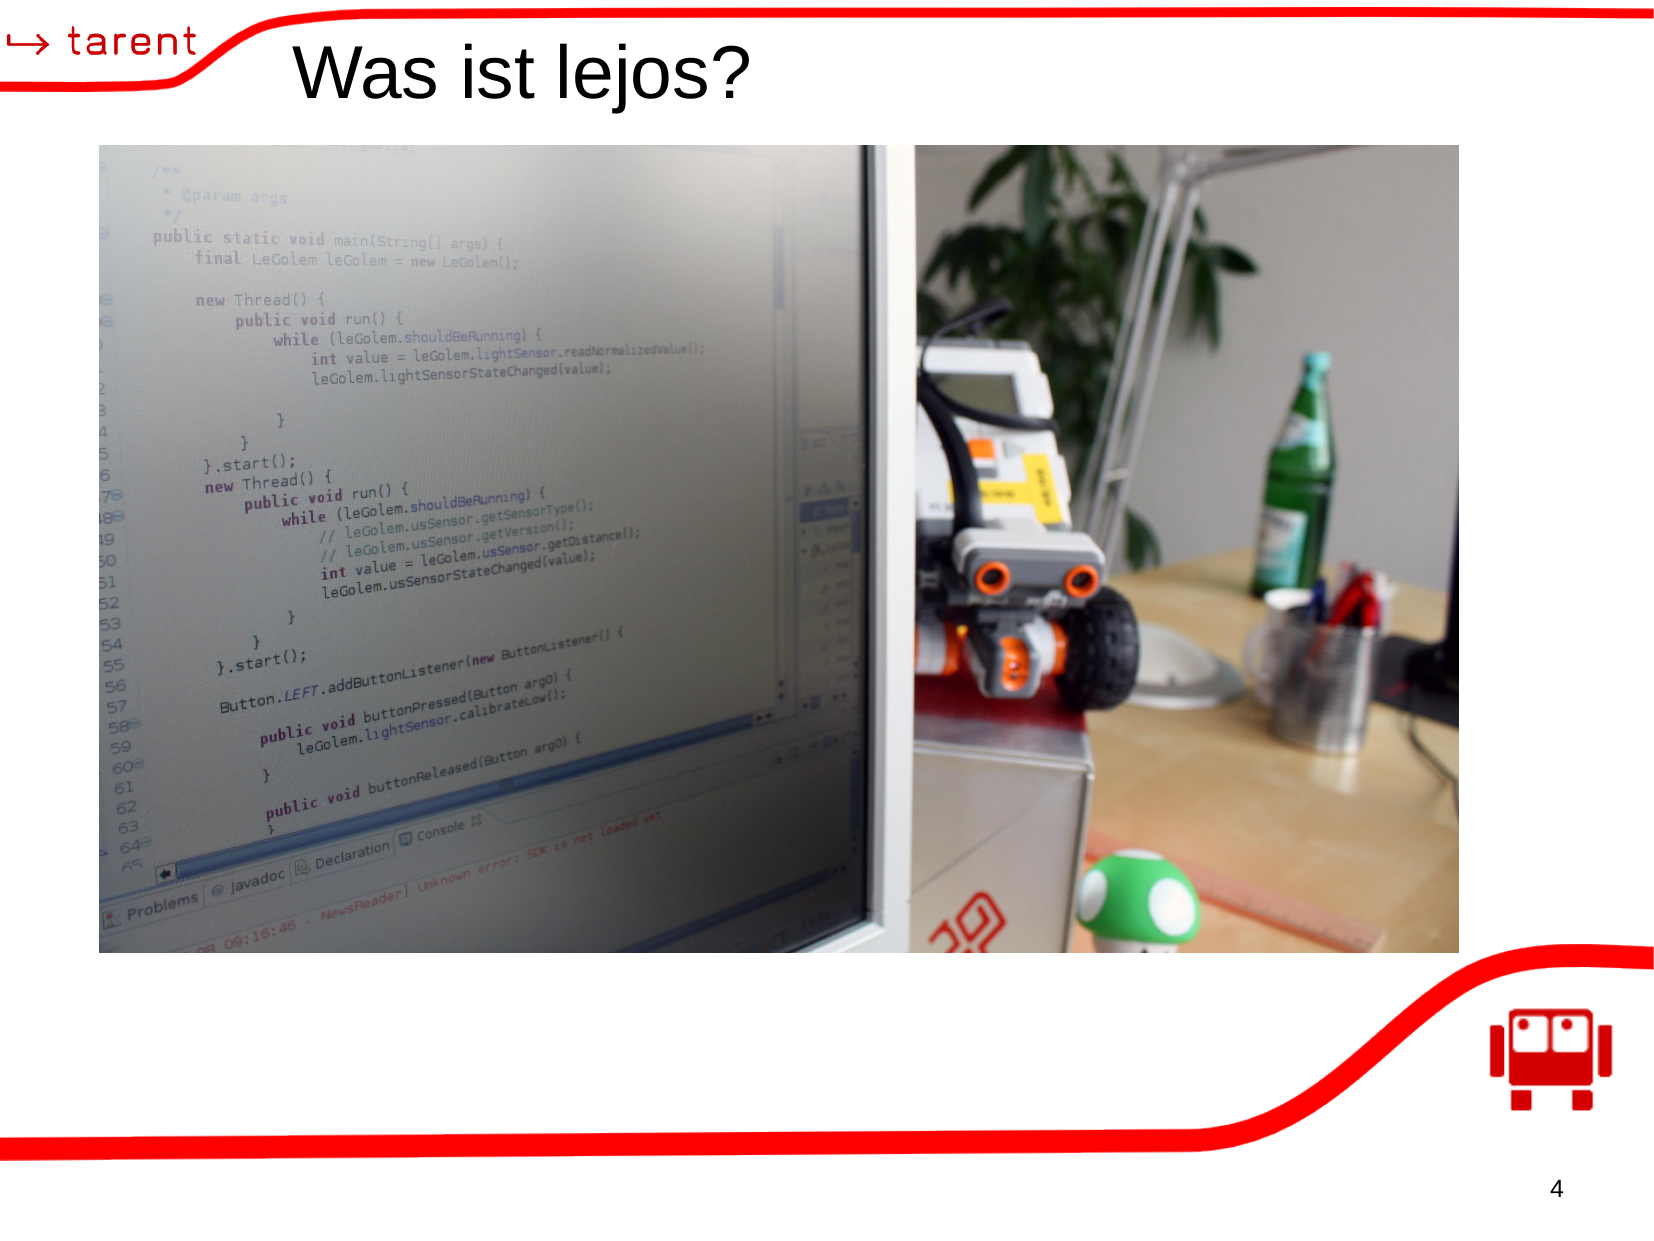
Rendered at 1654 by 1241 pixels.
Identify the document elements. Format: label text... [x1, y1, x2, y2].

text_box Was ist lejos? [277, 23, 1654, 142]
picture [0, 145, 1654, 1161]
picture [0, 7, 1654, 92]
